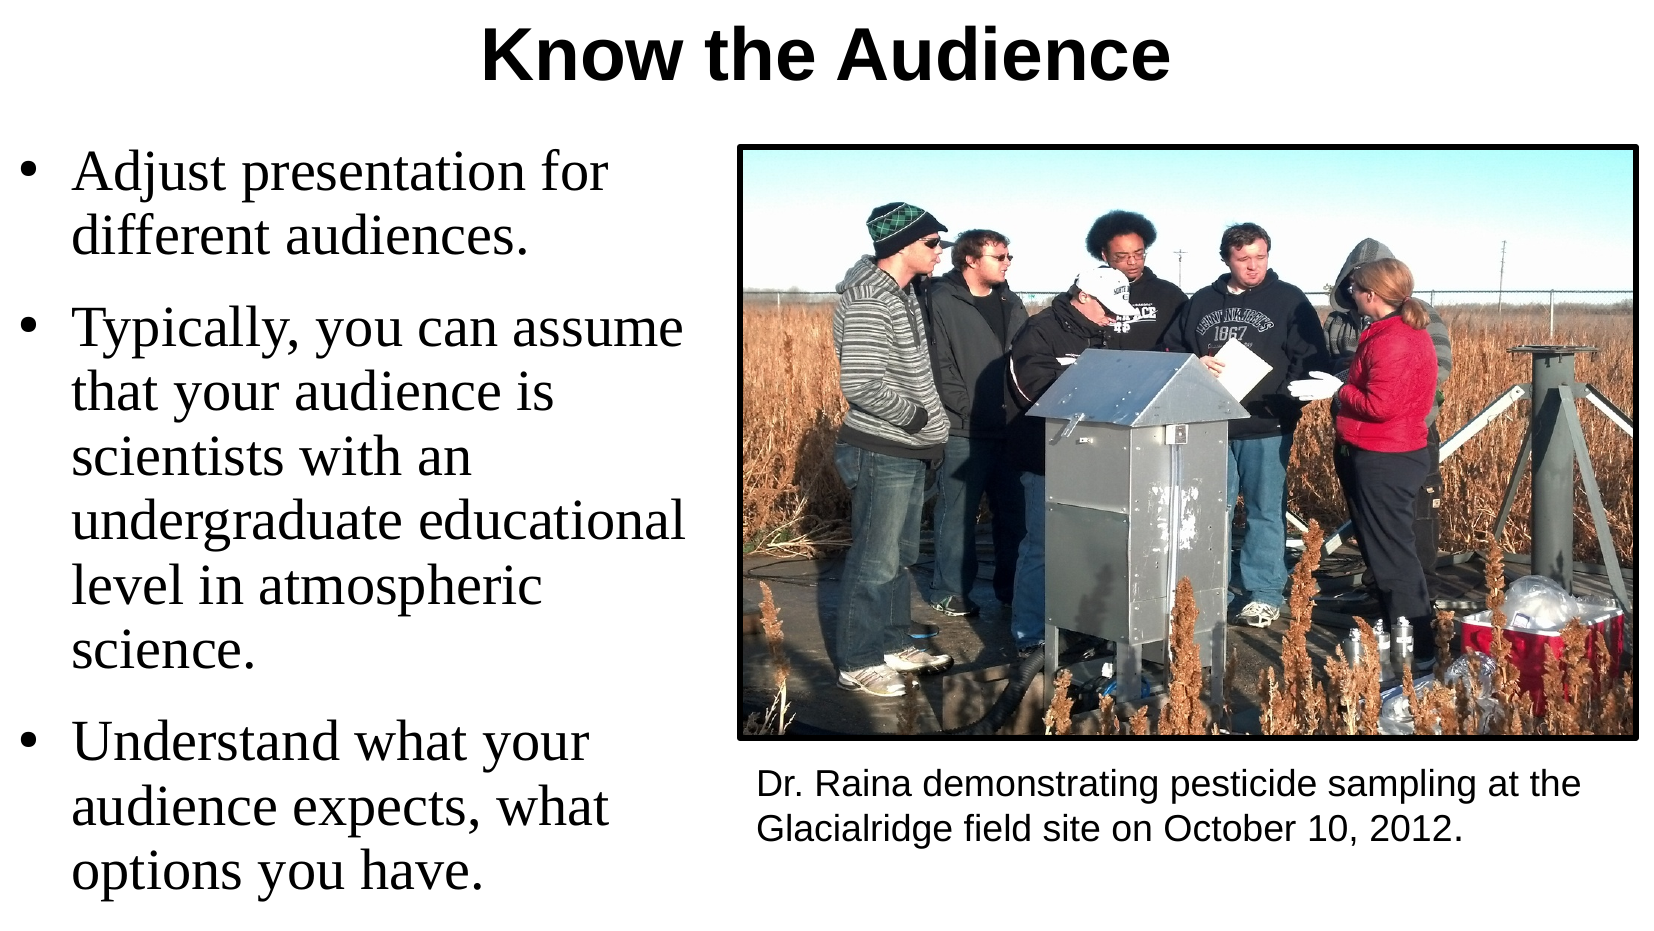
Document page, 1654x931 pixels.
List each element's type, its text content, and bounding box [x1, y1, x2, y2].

text_box Dr. Raina demonstrating pesticide sampling at the Glacialridge field site on October 10, 2012. [741, 754, 1636, 858]
picture [742, 150, 1633, 736]
list Adjust presentation for different audiences. Typically, you can assume that your audience is scientists with an undergraduate educational level in atmospheric science. Understand what your audience expects, what options you have. [0, 138, 736, 886]
title Know the Audience [0, 3, 1654, 105]
